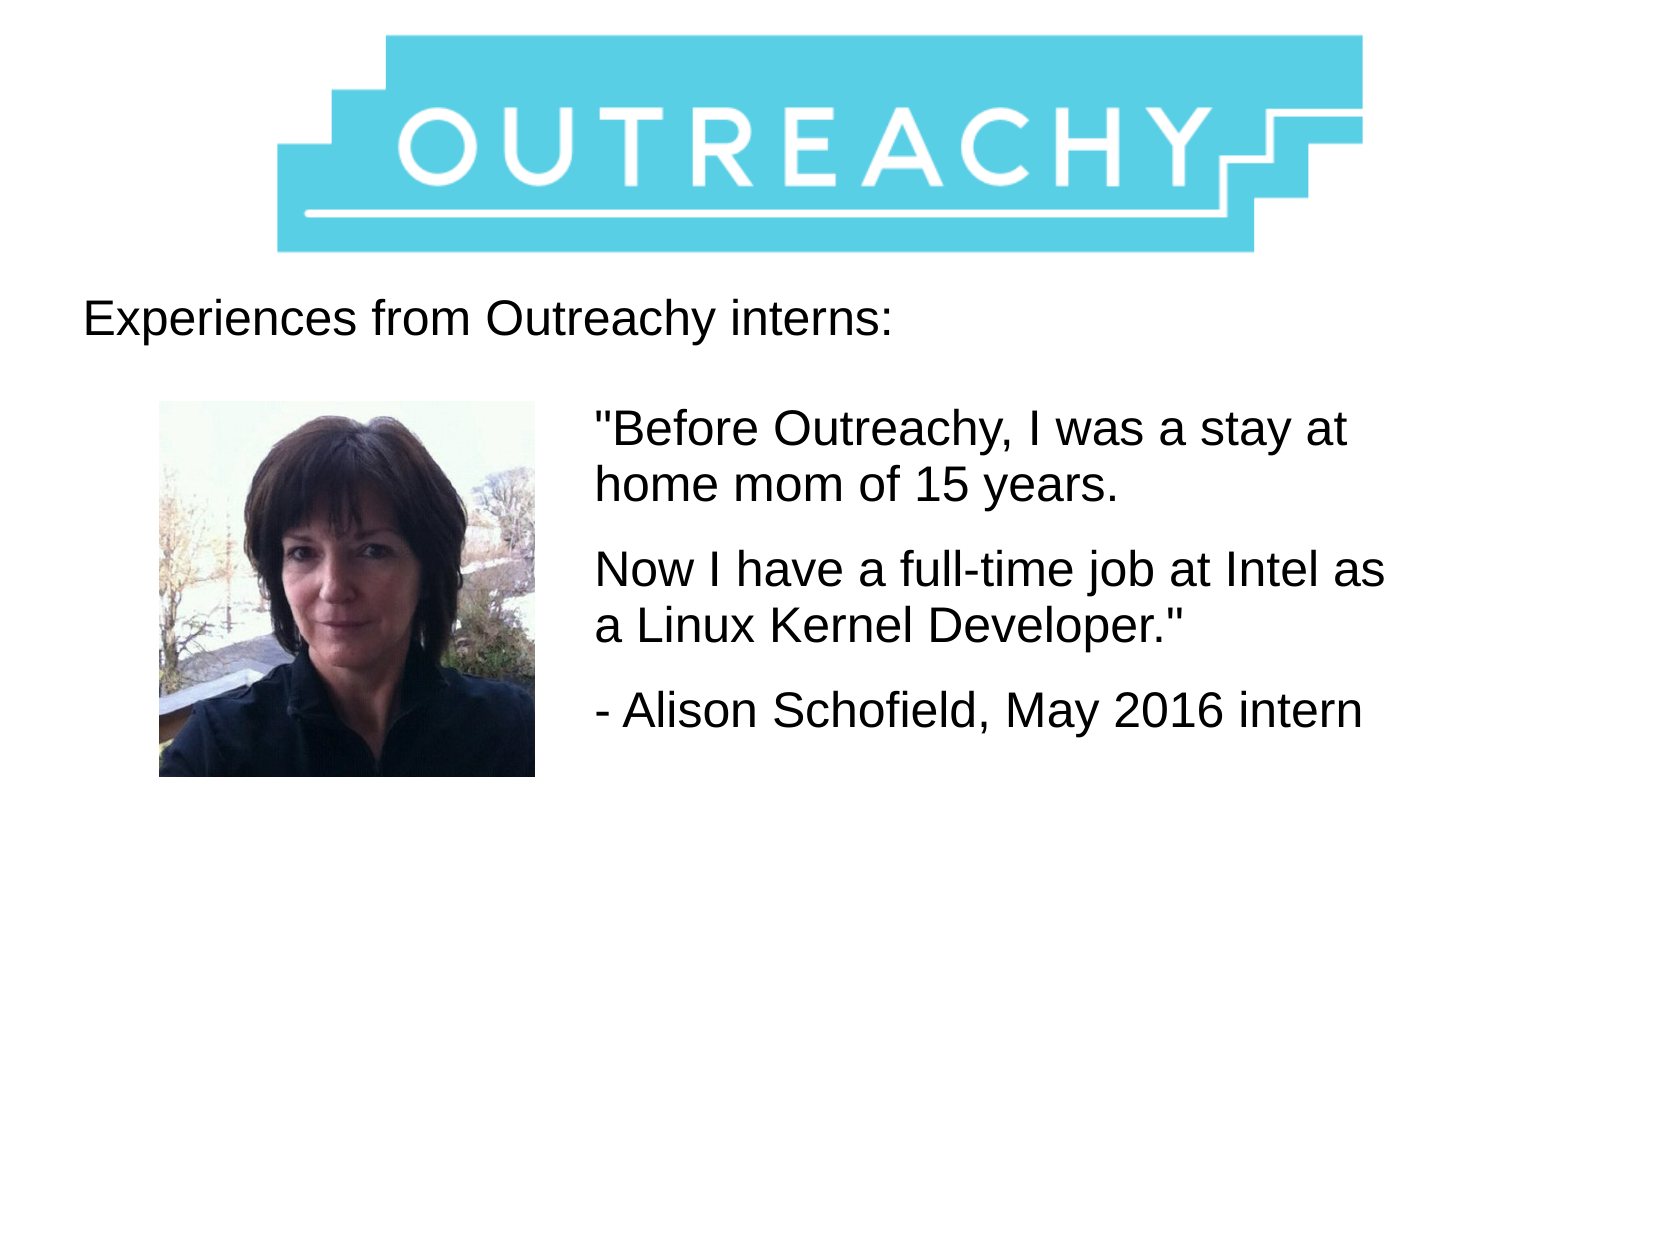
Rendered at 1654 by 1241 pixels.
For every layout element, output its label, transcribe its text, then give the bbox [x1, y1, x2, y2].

picture [159, 401, 535, 777]
list Experiences from Outreachy interns: [82, 290, 1561, 631]
text_box "Before Outreachy, I was a stay at home mom of 15 years. Now I have a full-time job at Intel as a Linux Kernel Developer." - Alison Schofield, May 2016 intern [579, 392, 1411, 772]
picture [206, 15, 1447, 270]
